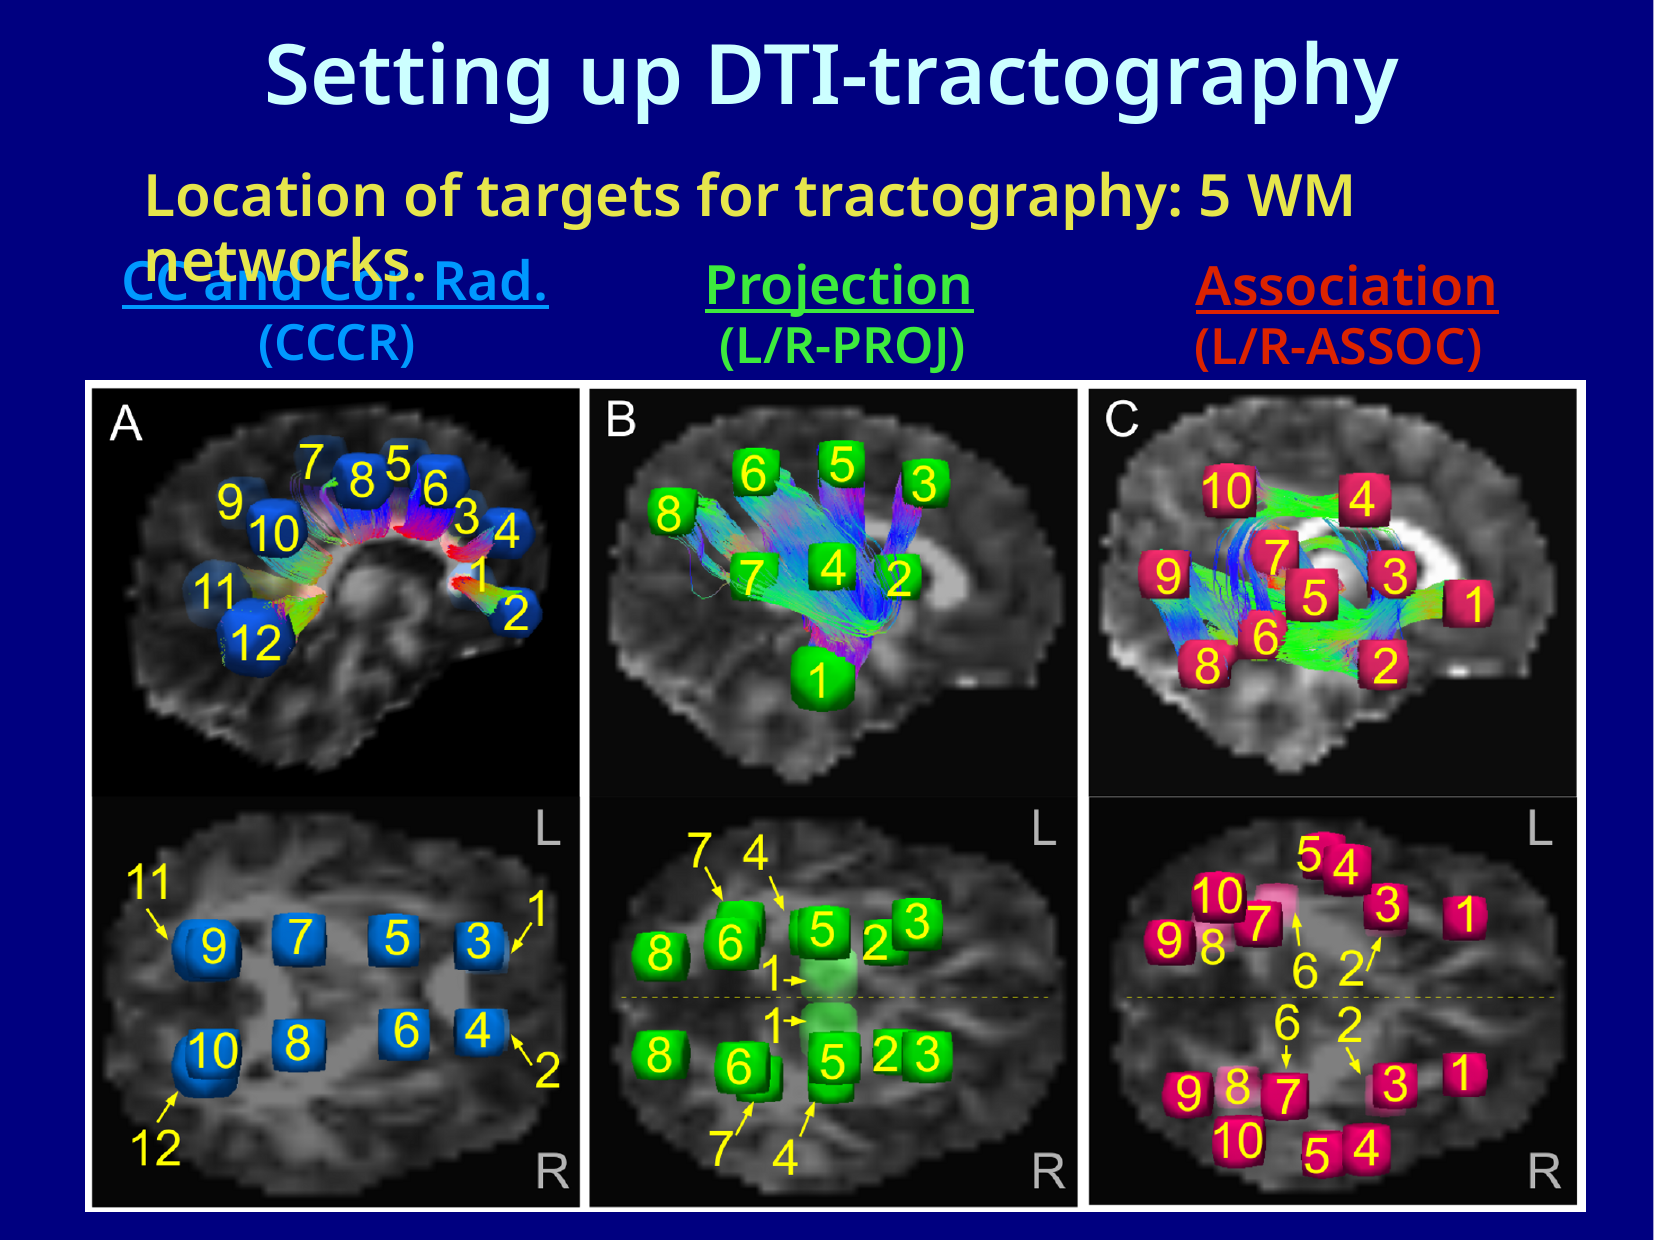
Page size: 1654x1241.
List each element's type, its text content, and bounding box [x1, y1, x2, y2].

text_box (CCCR) [212, 302, 462, 439]
title Setting up DTI-tractography [0, 5, 1654, 142]
text_box CC and Cor. Rad. [107, 239, 583, 376]
text_box Projection [598, 242, 1080, 379]
text_box (L/R-ASSOC) [1133, 307, 1558, 444]
text_box (L/R-PROJ) [683, 306, 1015, 443]
picture [85, 380, 1586, 1212]
text_box Location of targets for tractography: 5 WM networks. [128, 153, 1554, 220]
text_box Association [1180, 243, 1549, 307]
